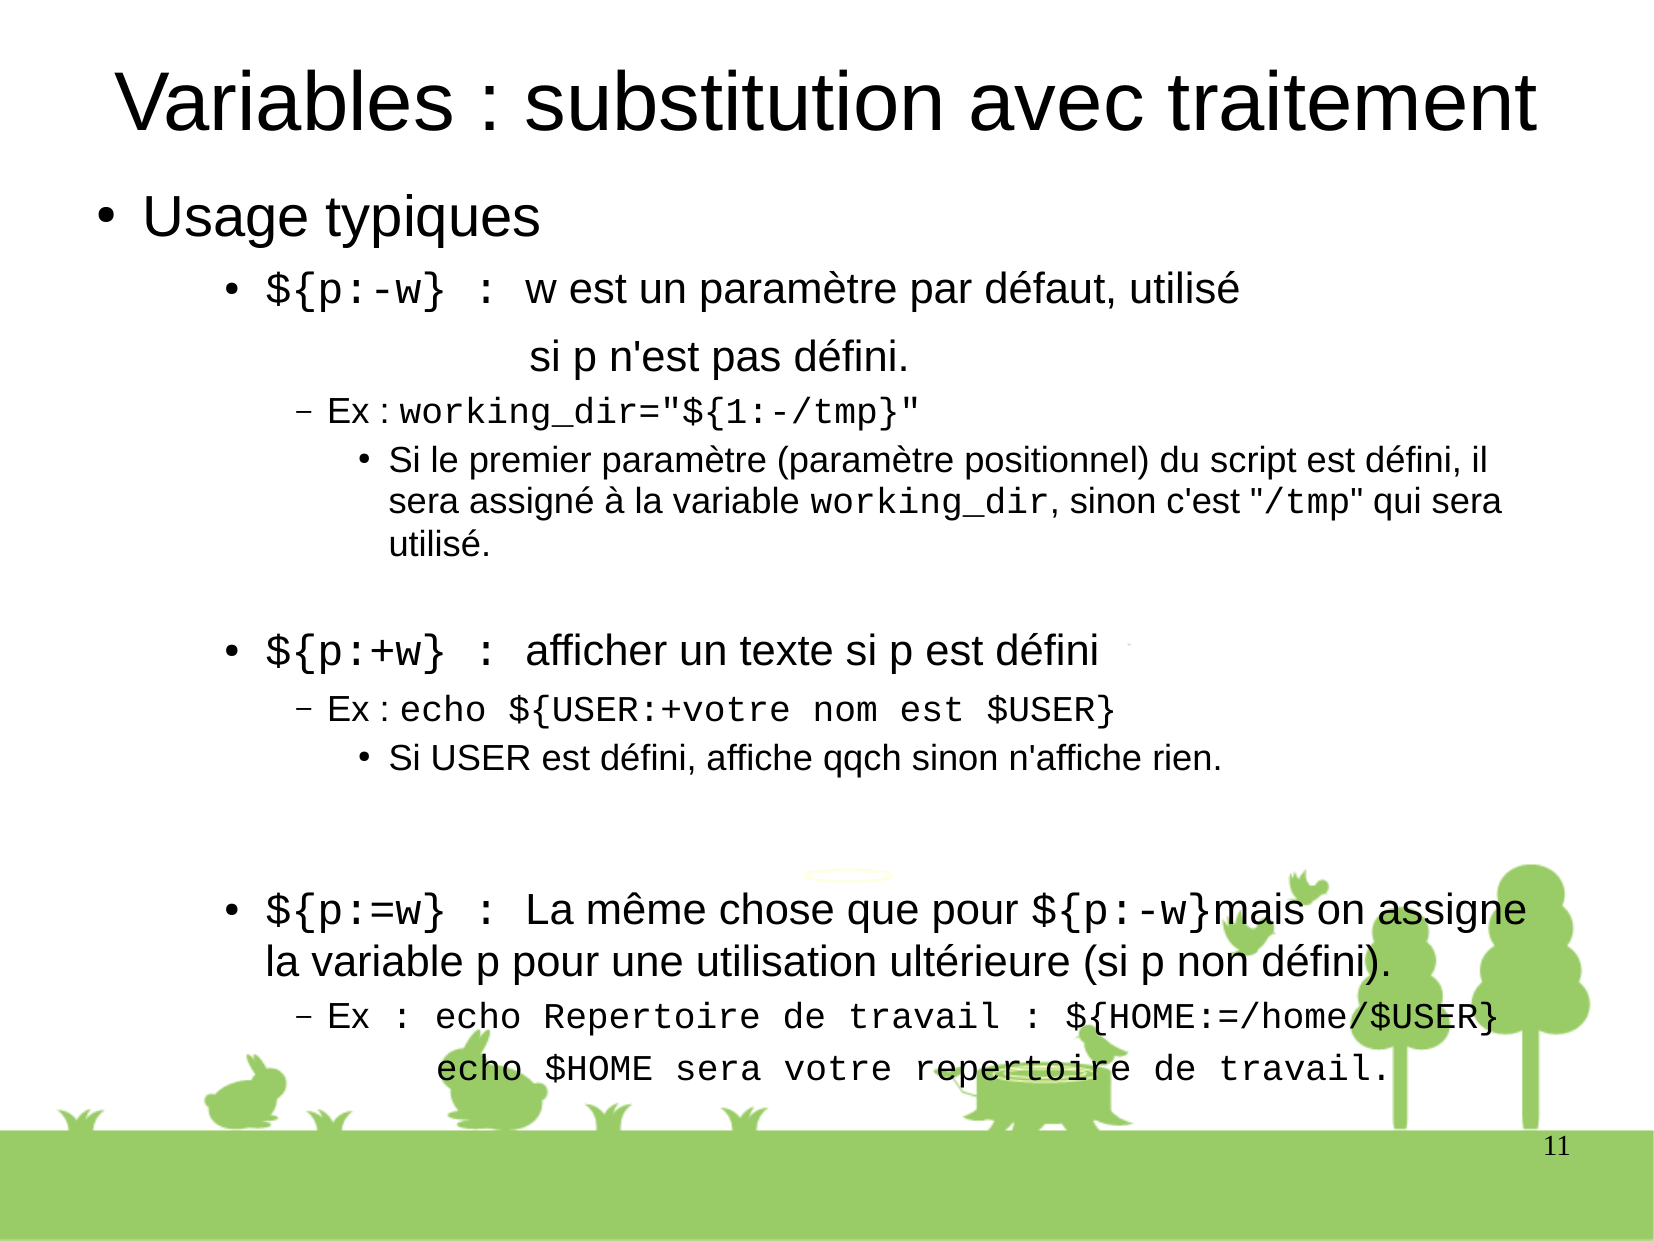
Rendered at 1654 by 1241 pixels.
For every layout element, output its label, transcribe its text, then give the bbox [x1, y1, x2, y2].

picture [0, 0, 1654, 1241]
list Usage typiques ${p:-w} : w est un paramètre par défaut, utilisé si p n'est pas défini. Ex : working_dir="${1:-/tmp}" Si le premier paramètre (paramètre positionnel) du script est défini, il sera assigné à la variable working_dir, sinon c'est "/tmp" qui sera utilisé. ${p:+w} : afficher un texte si p est défini Ex : echo ${USER:+votre nom est $USER} Si USER est défini, affiche qqch sinon n'affiche rien. ${p:=w} : La même chose que pour ${p:-w}mais on assigne la variable p pour une utilisation ultérieure (si p non défini). Ex : echo Repertoire de travail : ${HOME:=/home/$USER} echo $HOME sera votre repertoire de travail. [80, 183, 1536, 1099]
title Variables : substitution avec traitement [82, 49, 1571, 154]
